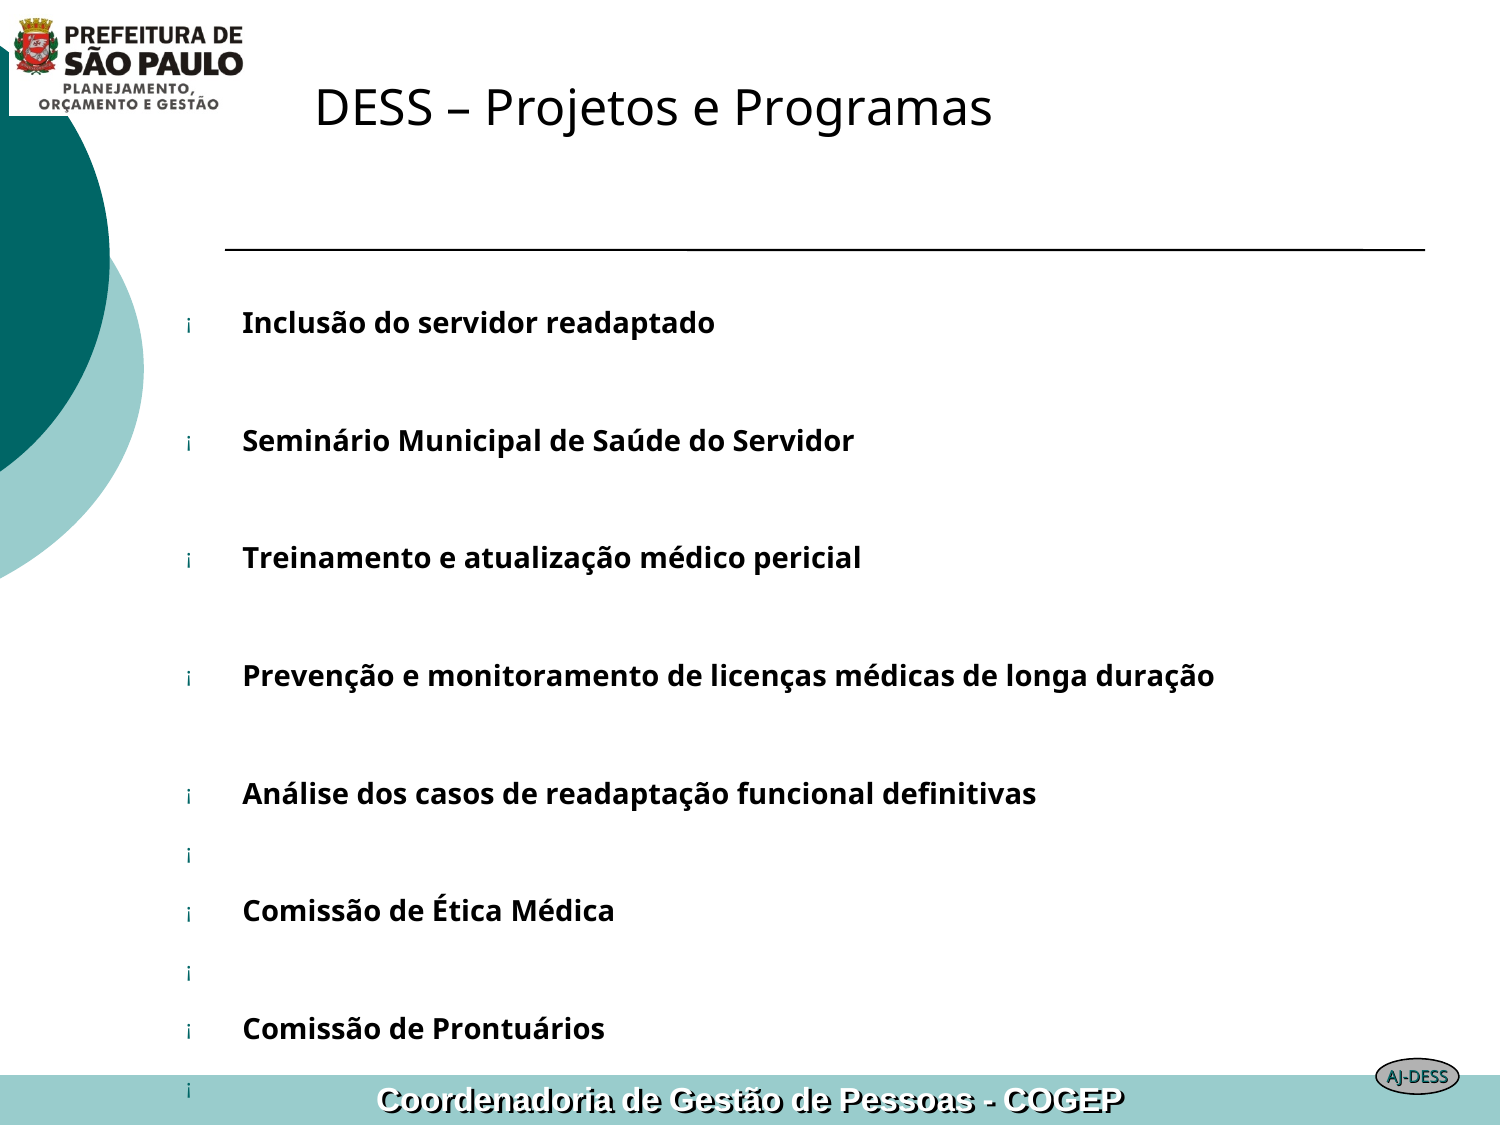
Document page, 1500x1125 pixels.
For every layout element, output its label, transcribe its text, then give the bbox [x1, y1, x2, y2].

text_box AJ-DESS [1376, 1058, 1459, 1095]
list Inclusão do servidor readaptado Seminário Municipal de Saúde do Servidor Treinamento e atualização médico pericial Prevenção e monitoramento de licenças médicas de longa duração Análise dos casos de readaptação funcional definitivas Comissão de Ética Médica Comissão de Prontuários [171, 278, 1377, 1059]
title DESS – Projetos e Programas [224, 49, 1425, 162]
